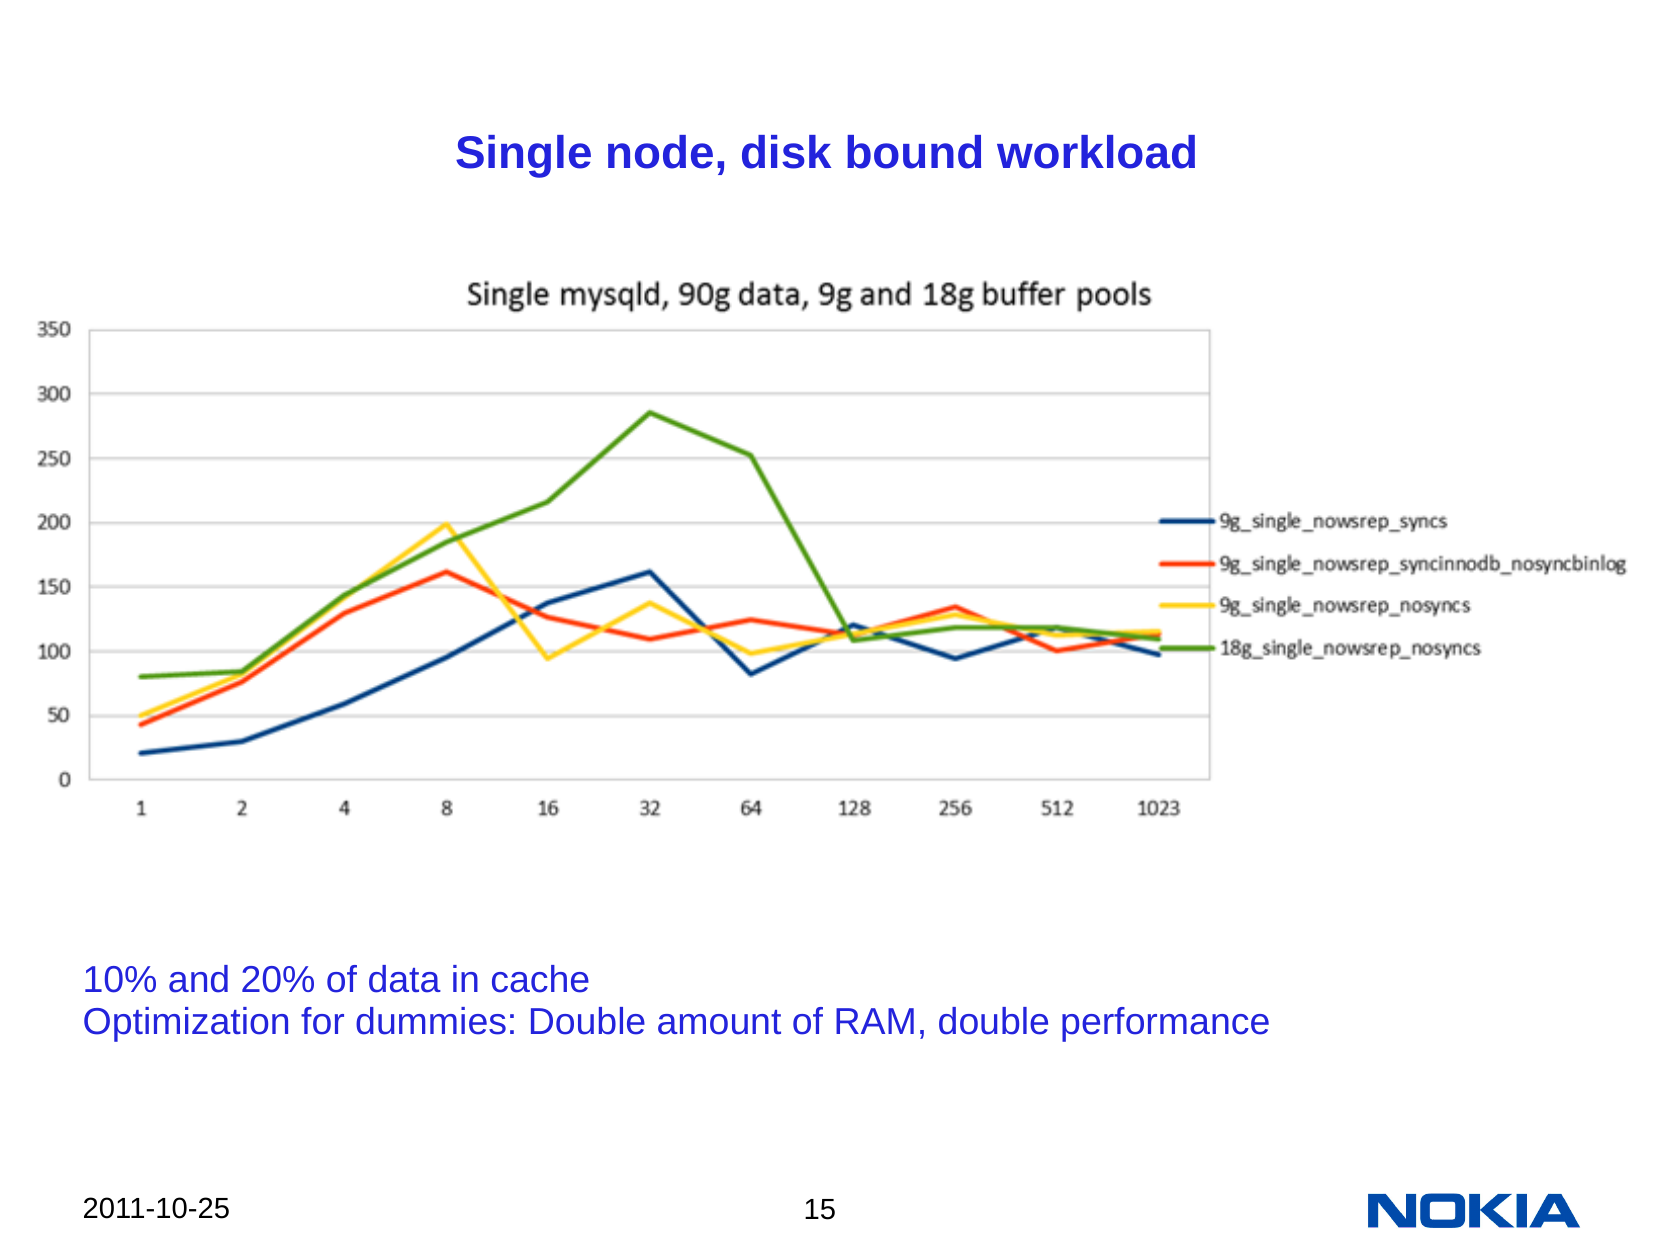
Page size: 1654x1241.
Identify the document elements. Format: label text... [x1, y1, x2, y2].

picture [0, 255, 1654, 848]
title Single node, disk bound workload [82, 49, 1571, 255]
picture [1347, 1184, 1601, 1233]
text_box 10% and 20% of data in cache Optimization for dummies: Double amount of RAM, double performance [67, 951, 1451, 1135]
